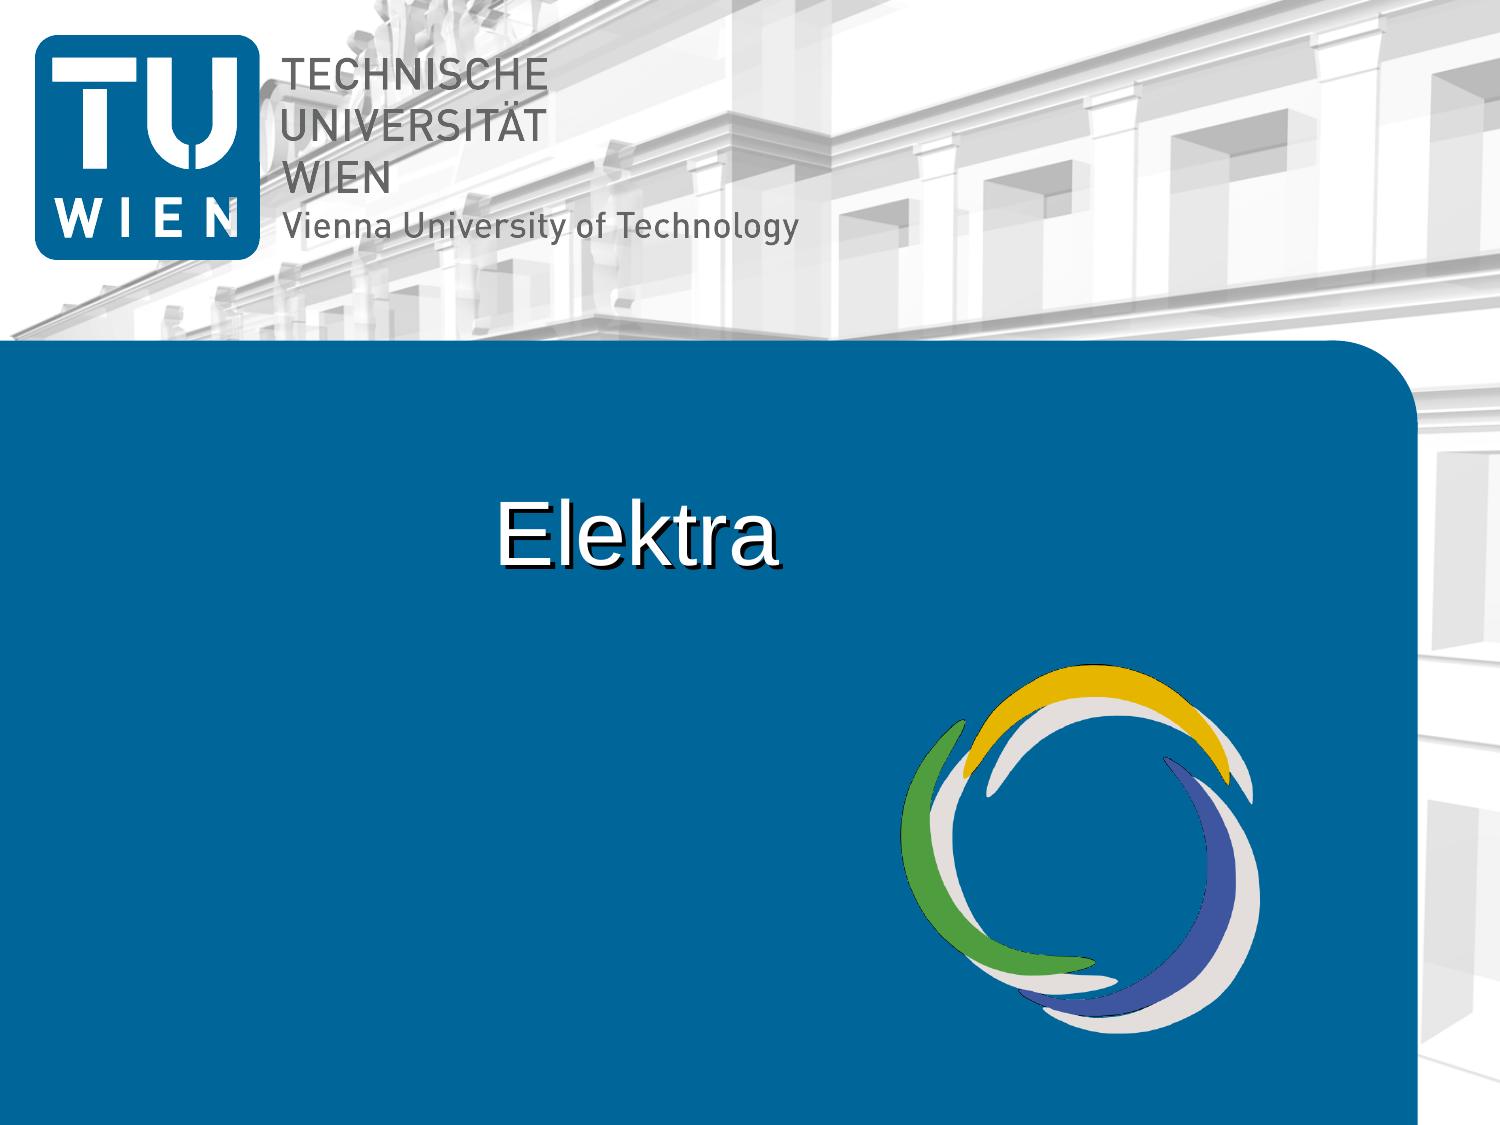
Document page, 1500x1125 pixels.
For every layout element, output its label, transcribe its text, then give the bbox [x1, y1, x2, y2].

picture [0, 0, 1500, 1125]
title Elektra [493, 473, 1052, 759]
picture [901, 664, 1259, 1033]
